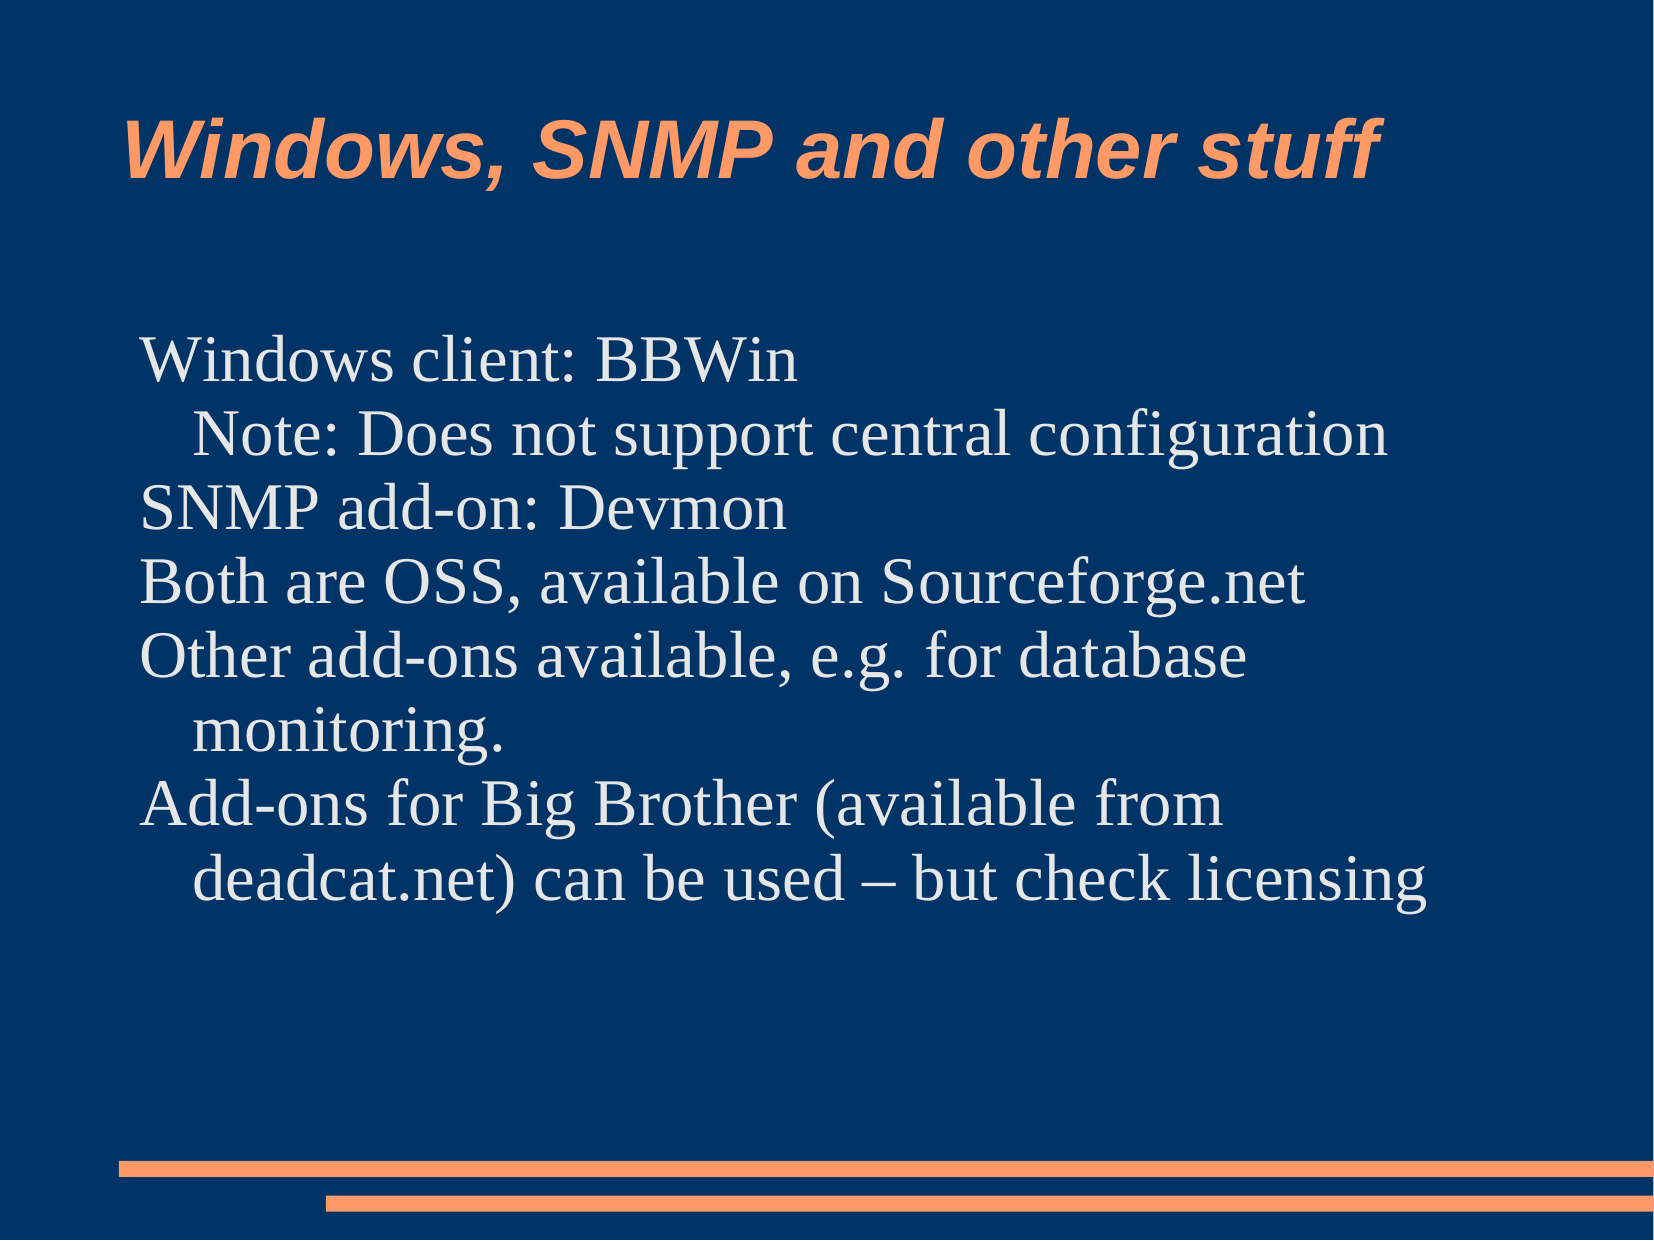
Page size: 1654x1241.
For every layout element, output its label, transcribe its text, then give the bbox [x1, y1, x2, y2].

list Windows client: BBWin Note: Does not support central configuration SNMP add-on: Devmon Both are OSS, available on Sourceforge.net Other add-ons available, e.g. for database monitoring. Add-ons for Big Brother (available from deadcat.net) can be used – but check licensing [121, 322, 1561, 1133]
title Windows, SNMP and other stuff [121, 46, 1534, 254]
